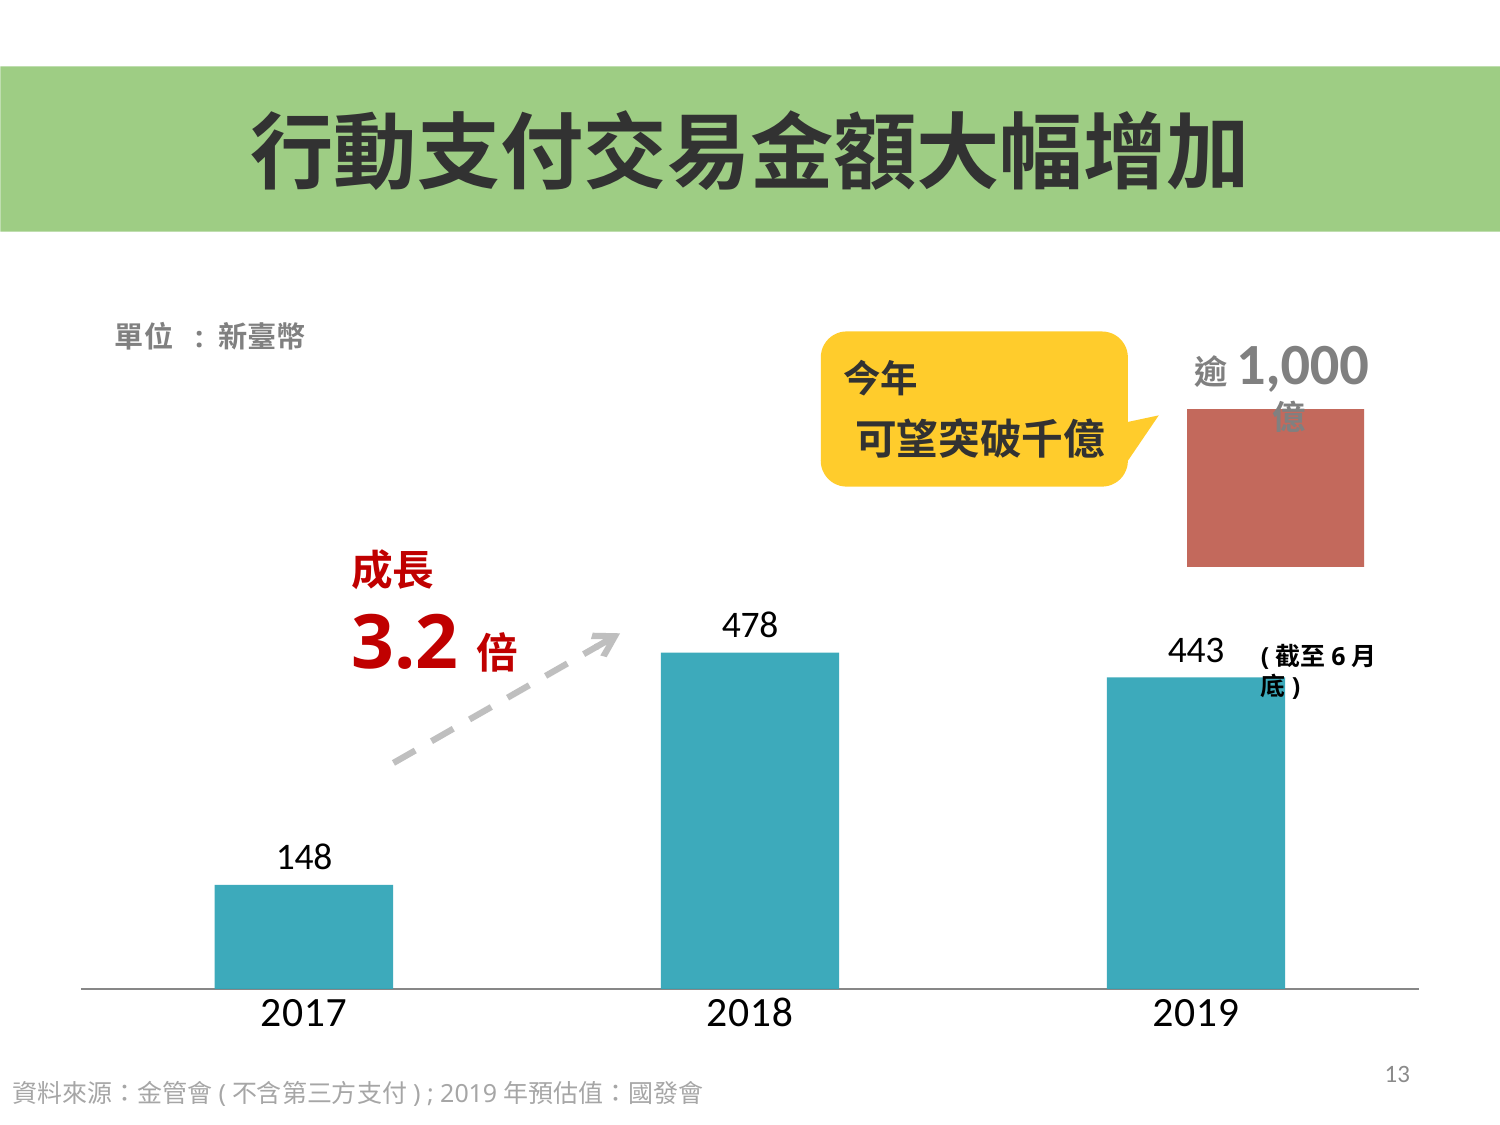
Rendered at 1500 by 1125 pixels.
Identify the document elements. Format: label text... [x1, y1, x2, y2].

text_box 今年 可望突破千億 [820, 331, 1159, 487]
text_box 單位 : 新臺幣 [100, 311, 408, 361]
text_box 逾1,000億 [1164, 318, 1413, 444]
chart [53, 557, 1447, 1047]
text_box 資料來源：金管會(不含第三方支付) ; 2019年預估值：國發會 [0, 1070, 719, 1116]
slide_number <編號> [1074, 1042, 1425, 1103]
text_box 行動支付交易金額大幅增加 [0, 66, 1500, 232]
text_box [1187, 444, 1365, 557]
text_box 成長 3.2倍 [336, 535, 644, 691]
text_box (截至6月底) [1246, 633, 1408, 709]
